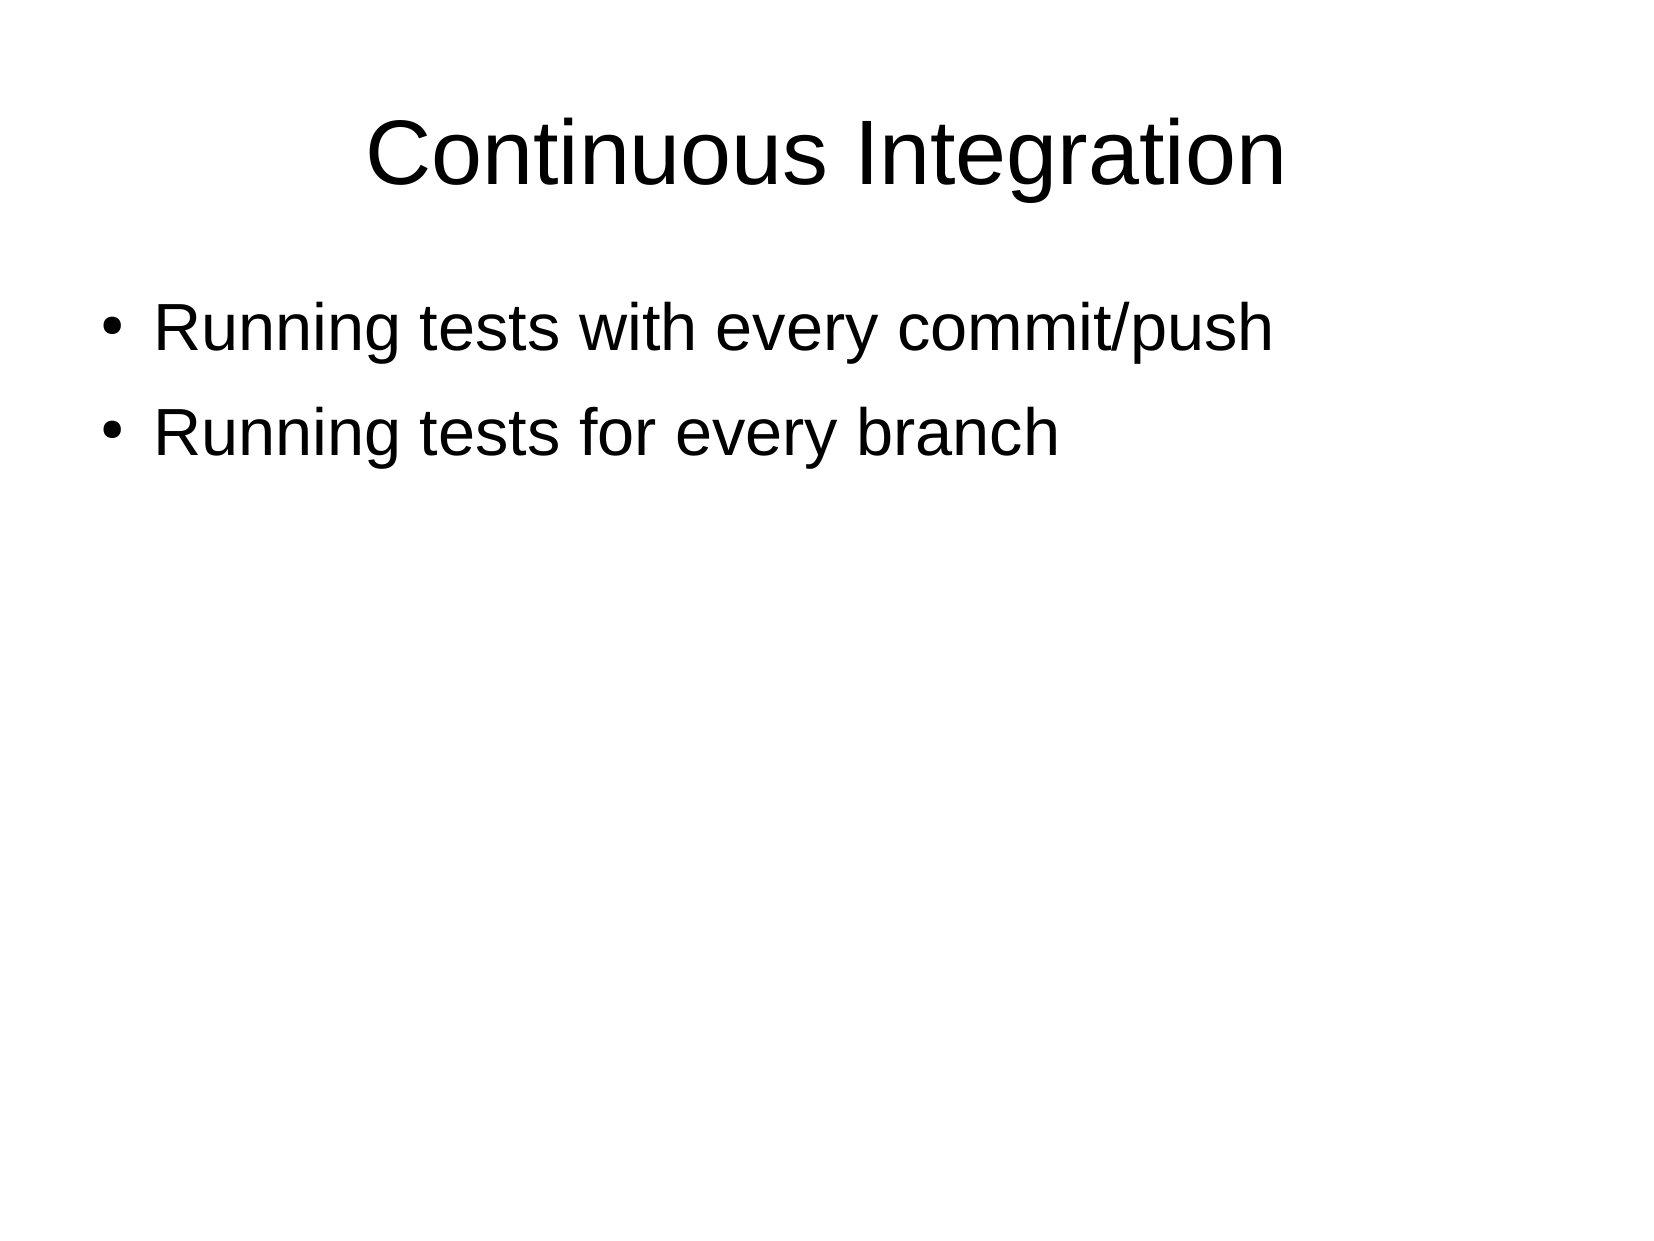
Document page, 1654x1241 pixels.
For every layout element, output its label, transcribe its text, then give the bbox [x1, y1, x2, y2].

list Running tests with every commit/push Running tests for every branch [82, 290, 1571, 1109]
title Continuous Integration [82, 49, 1571, 257]
